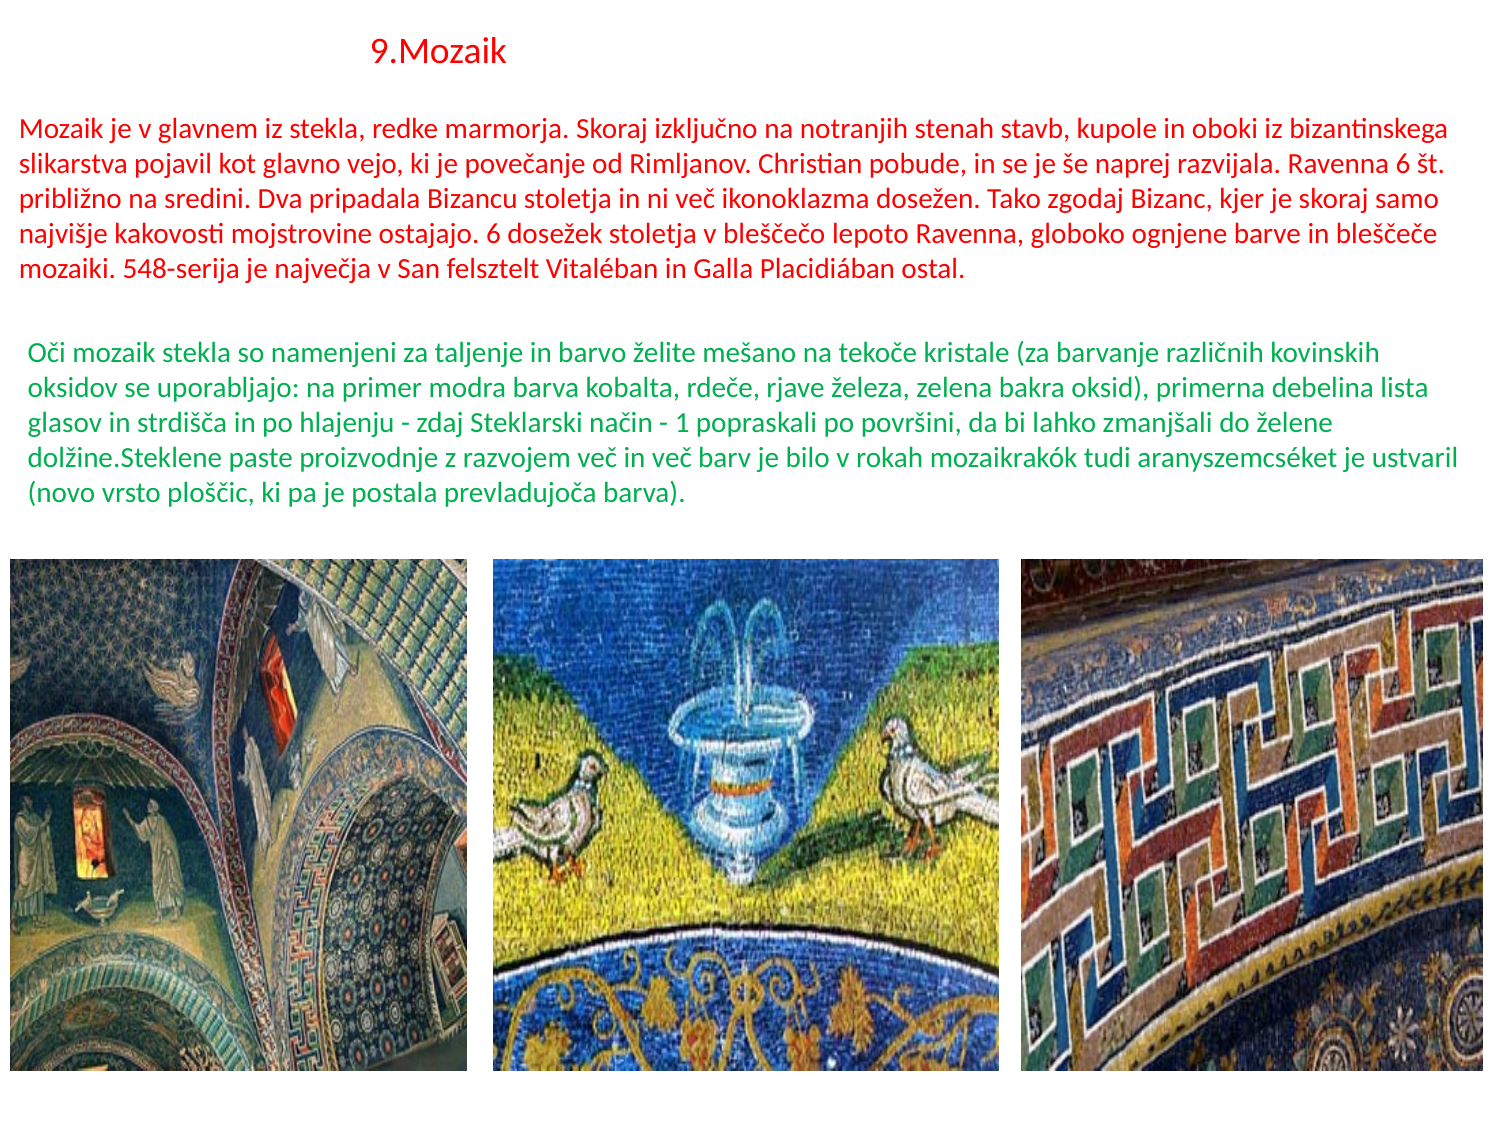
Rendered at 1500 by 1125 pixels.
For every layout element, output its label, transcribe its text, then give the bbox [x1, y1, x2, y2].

text_box Mozaik je v glavnem iz stekla, redke marmorja. Skoraj izključno na notranjih stenah stavb, kupole in oboki iz bizantinskega slikarstva pojavil kot glavno vejo, ki je povečanje od Rimljanov. Christian pobude, in se je še naprej razvijala. Ravenna 6 št. približno na sredini. Dva pripadala Bizancu stoletja in ni več ikonoklazma dosežen. Tako zgodaj Bizanc, kjer je skoraj samo najvišje kakovosti mojstrovine ostajajo. 6 dosežek stoletja v bleščečo lepoto Ravenna, globoko ognjene barve in bleščeče mozaiki. 548-serija je največja v San felsztelt Vitaléban in Galla Placidiában ostal. [3, 101, 1476, 292]
picture [493, 559, 999, 1071]
text_box 9.Mozaik [354, 18, 522, 79]
picture [10, 559, 467, 1071]
text_box Oči mozaik stekla so namenjeni za taljenje in barvo želite mešano na tekoče kristale (za barvanje različnih kovinskih oksidov se uporabljajo: na primer modra barva kobalta, rdeče, rjave železa, zelena bakra oksid), primerna debelina lista glasov in strdišča in po hlajenju - zdaj Steklarski način - 1 popraskali po površini, da bi lahko zmanjšali do želene dolžine.Steklene paste proizvodnje z razvojem več in več barv je bilo v rokah mozaikrakók tudi aranyszemcséket je ustvaril (novo vrsto ploščic, ki pa je postala prevladujoča barva). [12, 326, 1487, 516]
picture [1021, 559, 1483, 1071]
